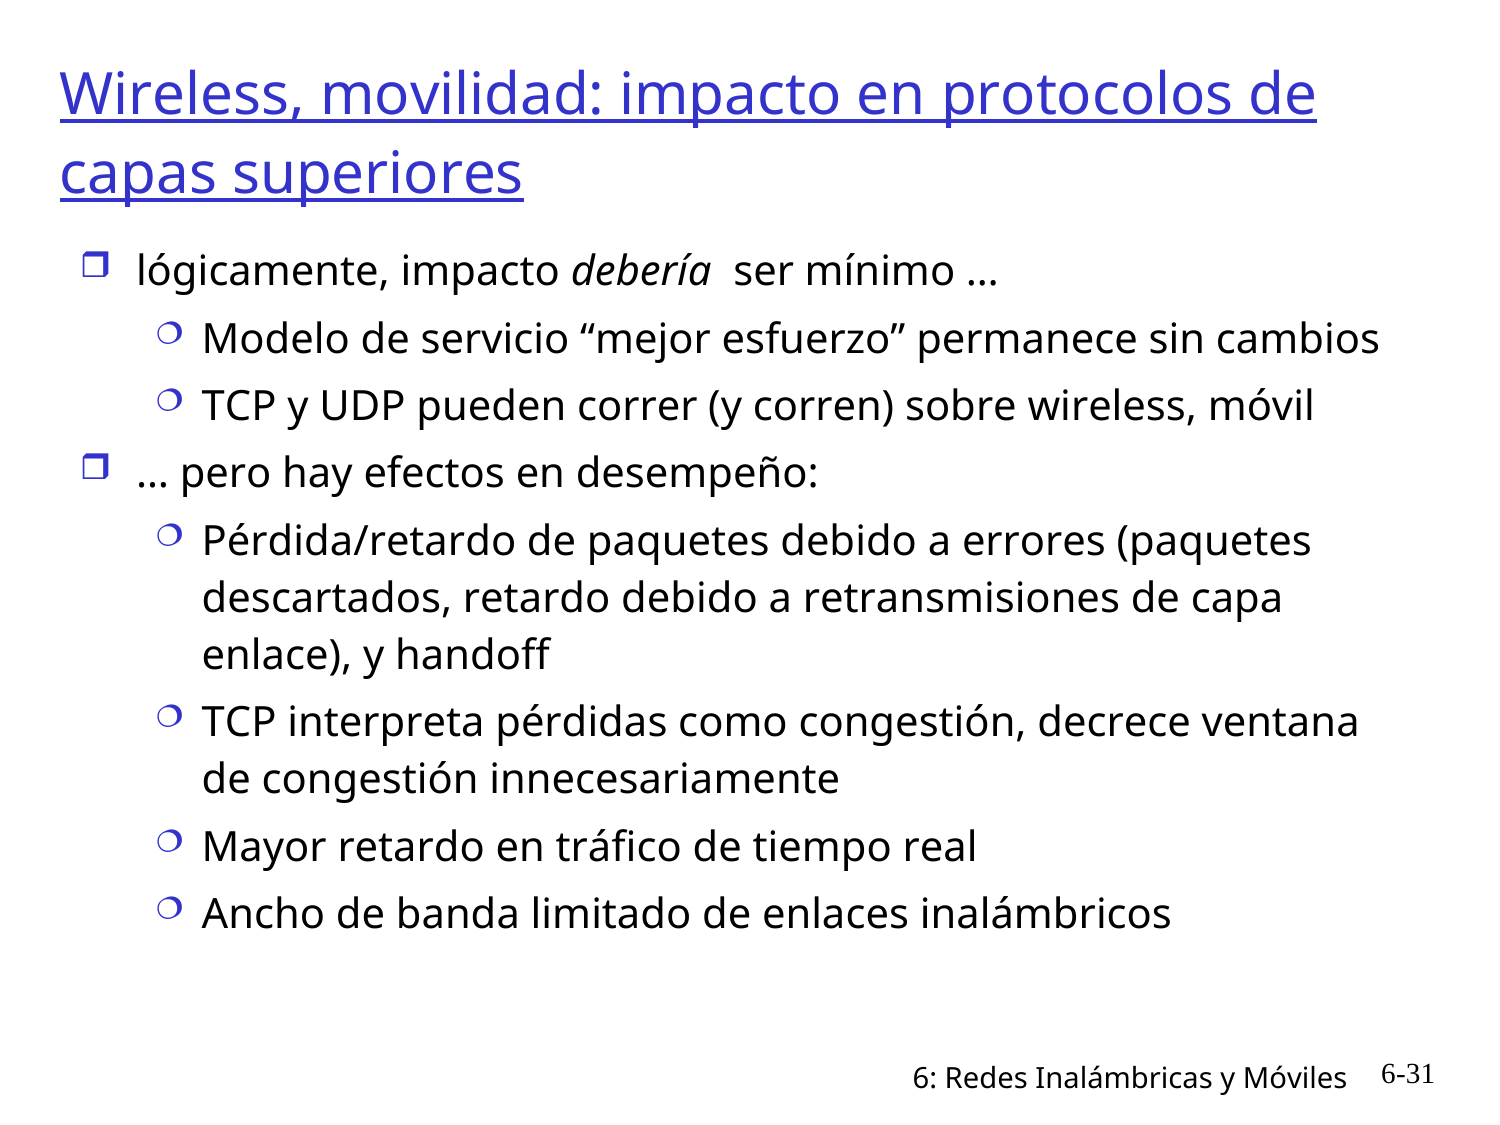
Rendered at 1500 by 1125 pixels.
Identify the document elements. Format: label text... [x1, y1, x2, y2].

list lógicamente, impacto debería ser mínimo … Modelo de servicio “mejor esfuerzo” permanece sin cambios TCP y UDP pueden correr (y corren) sobre wireless, móvil … pero hay efectos en desempeño: Pérdida/retardo de paquetes debido a errores (paquetes descartados, retardo debido a retransmisiones de capa enlace), y handoff TCP interpreta pérdidas como congestión, decrece ventana de congestión innecesariamente Mayor retardo en tráfico de tiempo real Ancho de banda limitado de enlaces inalámbricos [65, 233, 1432, 996]
title Wireless, movilidad: impacto en protocolos de capas superiores [45, 37, 1500, 225]
